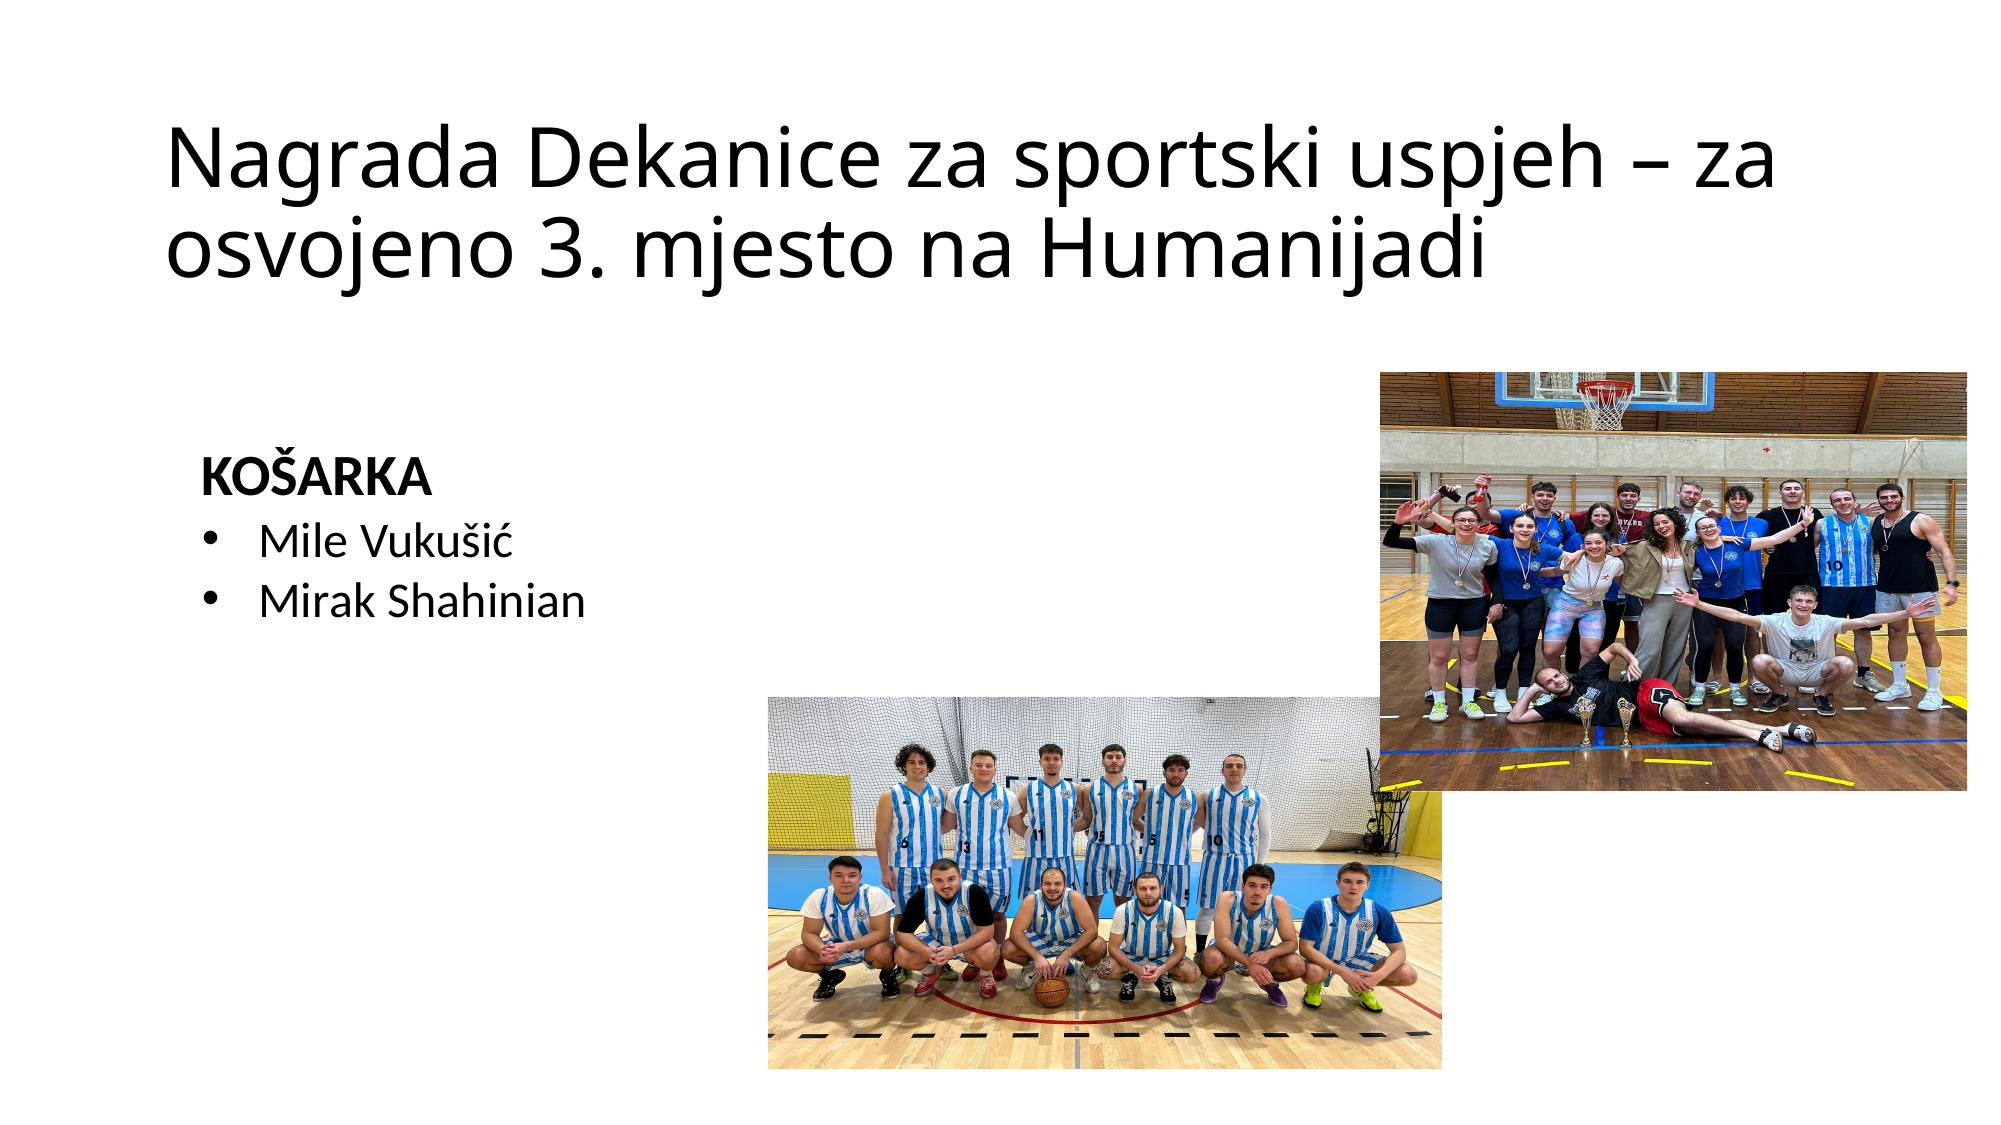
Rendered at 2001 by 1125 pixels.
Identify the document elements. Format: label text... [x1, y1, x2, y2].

title Nagrada Dekanice za sportski uspjeh – za osvojeno 3. mjesto na Humanijadi [149, 56, 1885, 356]
picture [767, 372, 1968, 1069]
text_box KOŠARKA Mile Vukušić Mirak Shahinian [186, 429, 859, 637]
